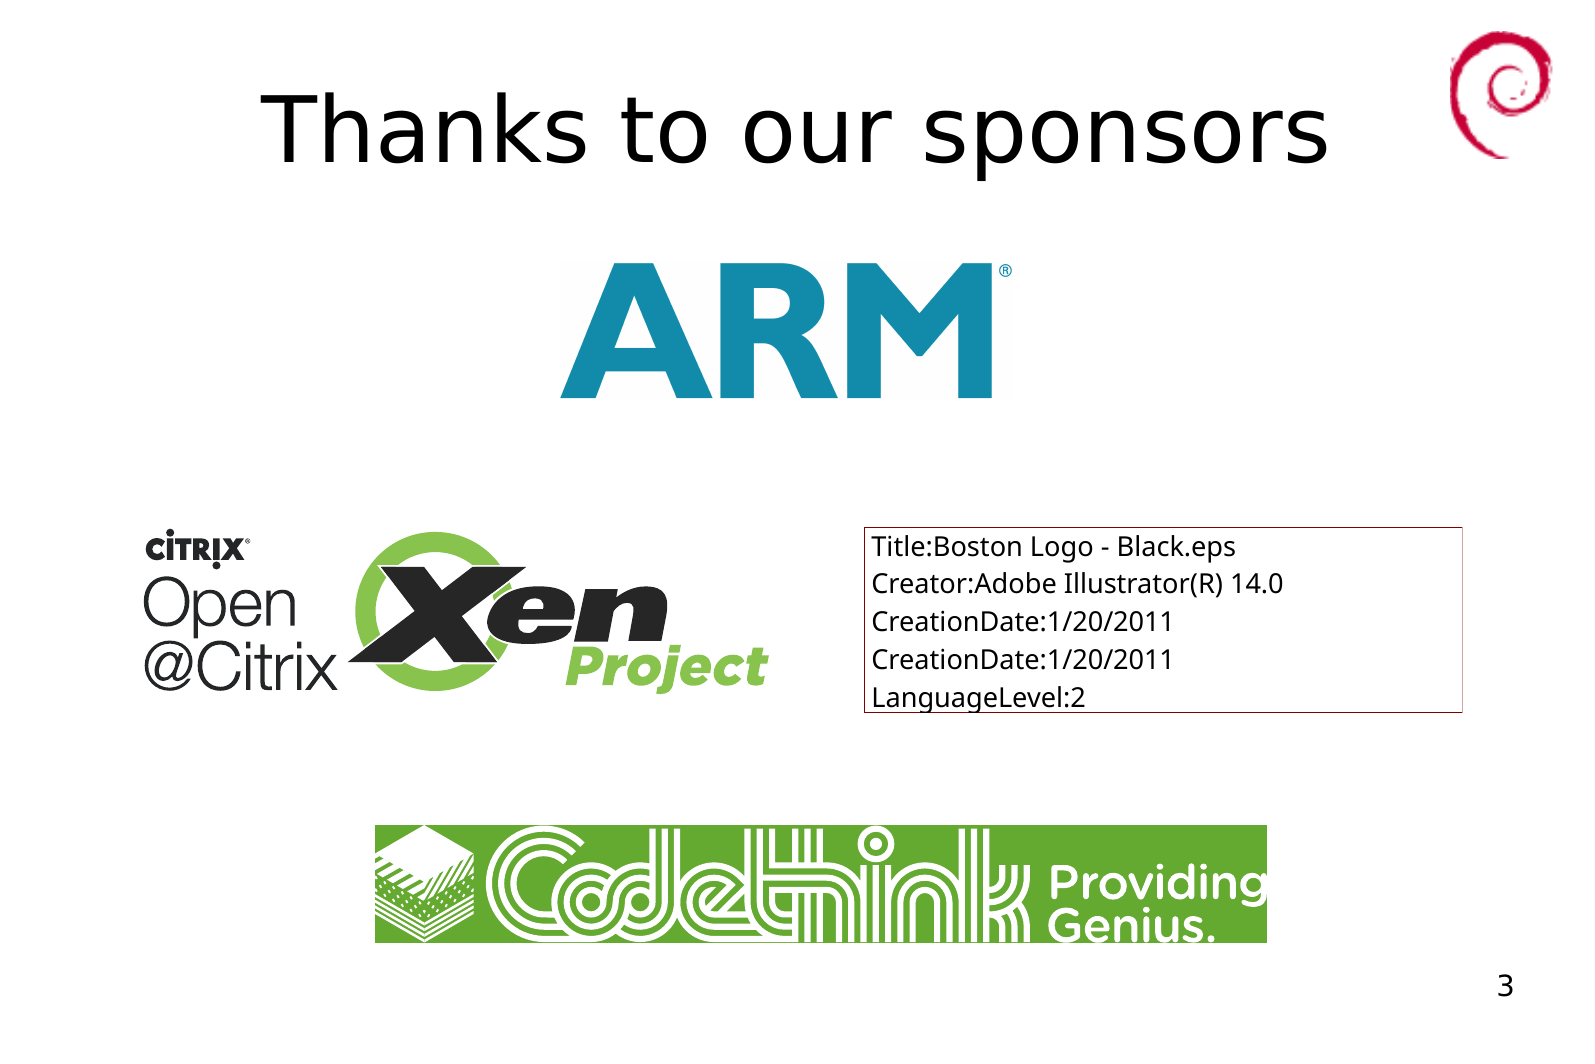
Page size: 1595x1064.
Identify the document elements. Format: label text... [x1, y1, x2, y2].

picture [125, 510, 788, 713]
subtitle [79, 256, 1515, 944]
picture [1450, 31, 1555, 159]
title Thanks to our sponsors [79, 42, 1515, 221]
picture [375, 825, 1267, 943]
picture [862, 525, 1463, 713]
